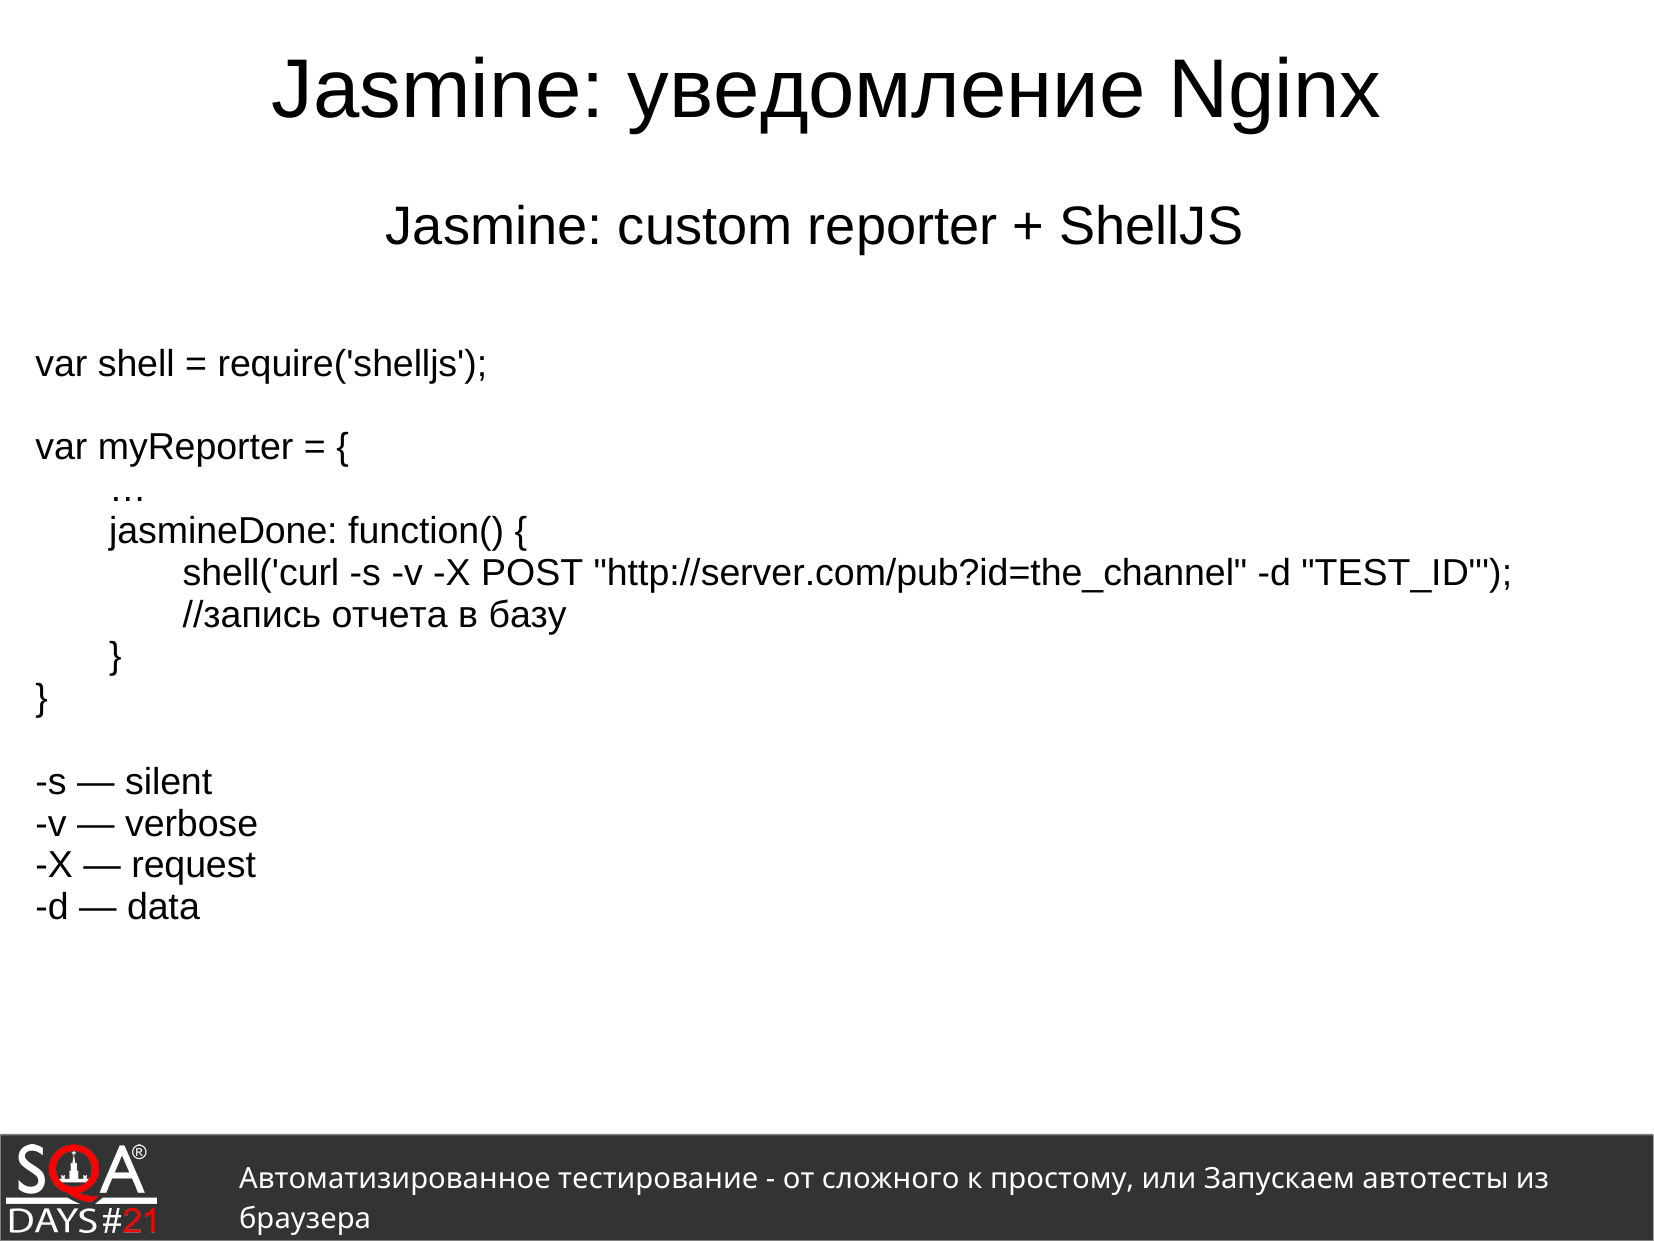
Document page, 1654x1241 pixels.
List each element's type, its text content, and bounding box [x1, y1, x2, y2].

text_box Автоматизированное тестирование - от сложного к простому, или Запускаем автотесты из браузера [224, 1146, 1607, 1229]
text_box Jasmine: custom reporter + ShellJS [59, 188, 1571, 269]
text_box [0, 1134, 1654, 1241]
text_box Jasmine: уведомление Nginx [0, 36, 1654, 245]
picture [6, 1144, 157, 1233]
text_box var shell = require('shelljs'); var myReporter = { … jasmineDone: function() { shell('curl -s -v -X POST "http://server.com/pub?id=the_channel" -d "TEST_ID"'); //запись отчета в базу } } -s — silent -v — verbose -X — request -d — data [20, 335, 1642, 939]
